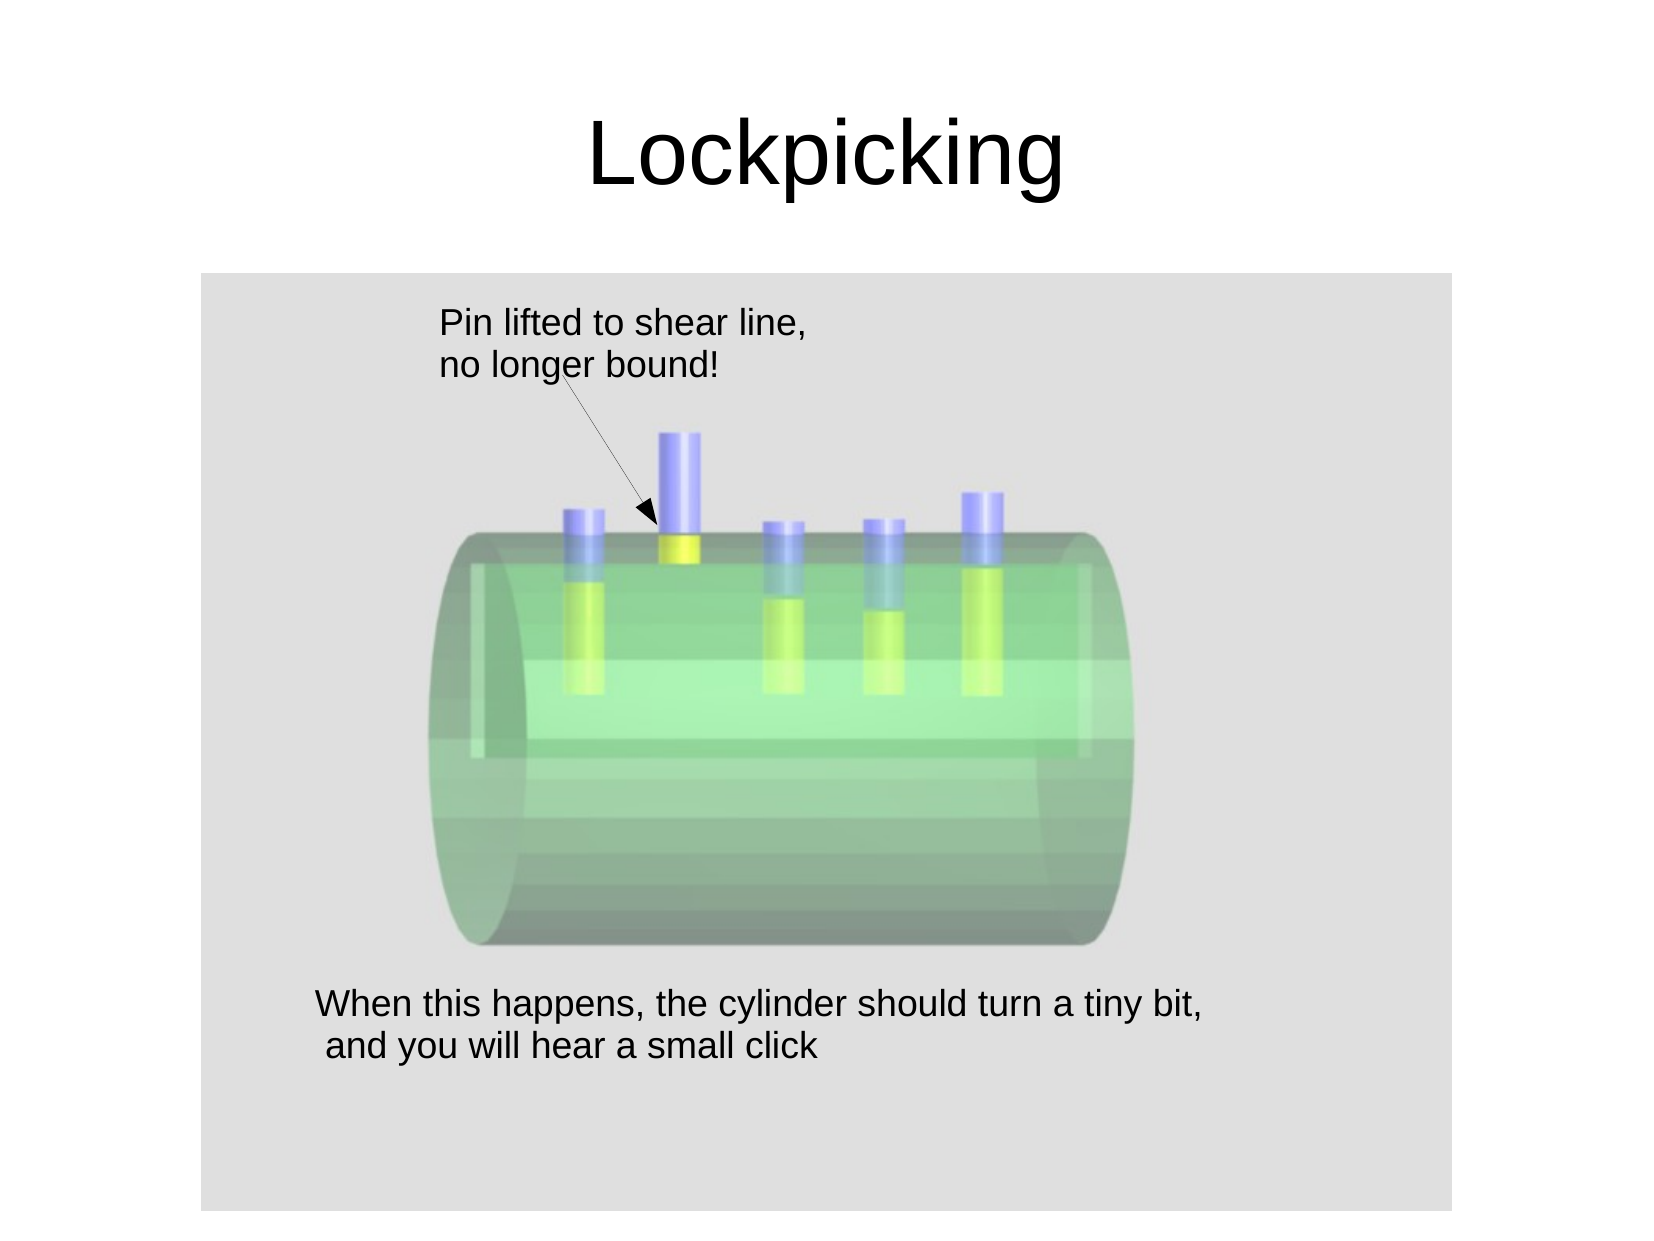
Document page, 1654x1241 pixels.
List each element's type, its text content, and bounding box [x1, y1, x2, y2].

text_box Pin lifted to shear line, no longer bound! [424, 294, 837, 393]
text_box When this happens, the cylinder should turn a tiny bit, and you will hear a small click [300, 975, 1238, 1104]
title Lockpicking [82, 56, 1571, 250]
picture [201, 273, 1452, 1211]
